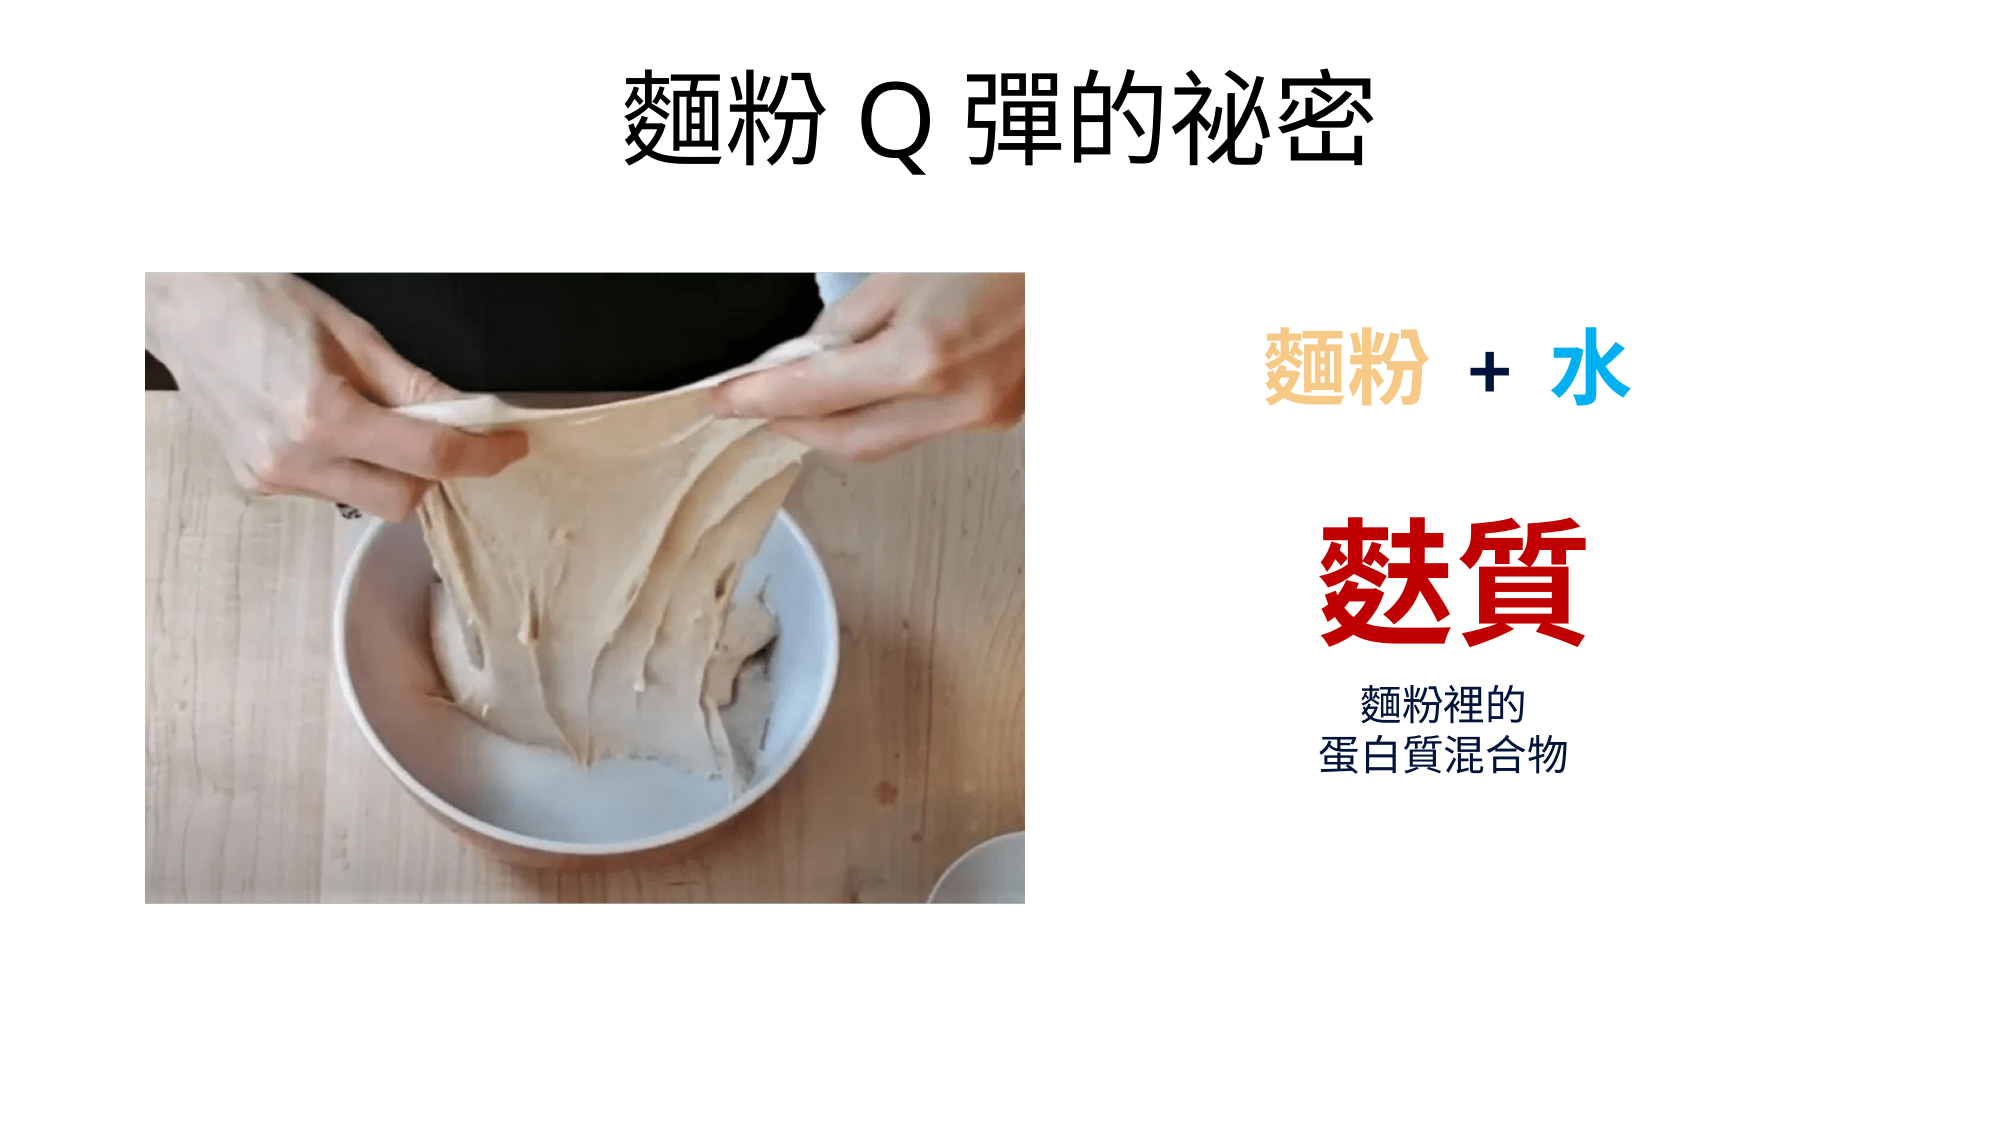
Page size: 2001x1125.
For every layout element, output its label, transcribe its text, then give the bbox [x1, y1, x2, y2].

picture [145, 278, 1026, 904]
title 麵粉Q彈的祕密 [137, 59, 1863, 278]
text_box 麵粉 + 水 [1025, 307, 1910, 424]
text_box 麵粉裡的 蛋白質混合物 [1156, 671, 1732, 806]
text_box 麩質 [1178, 489, 1732, 671]
